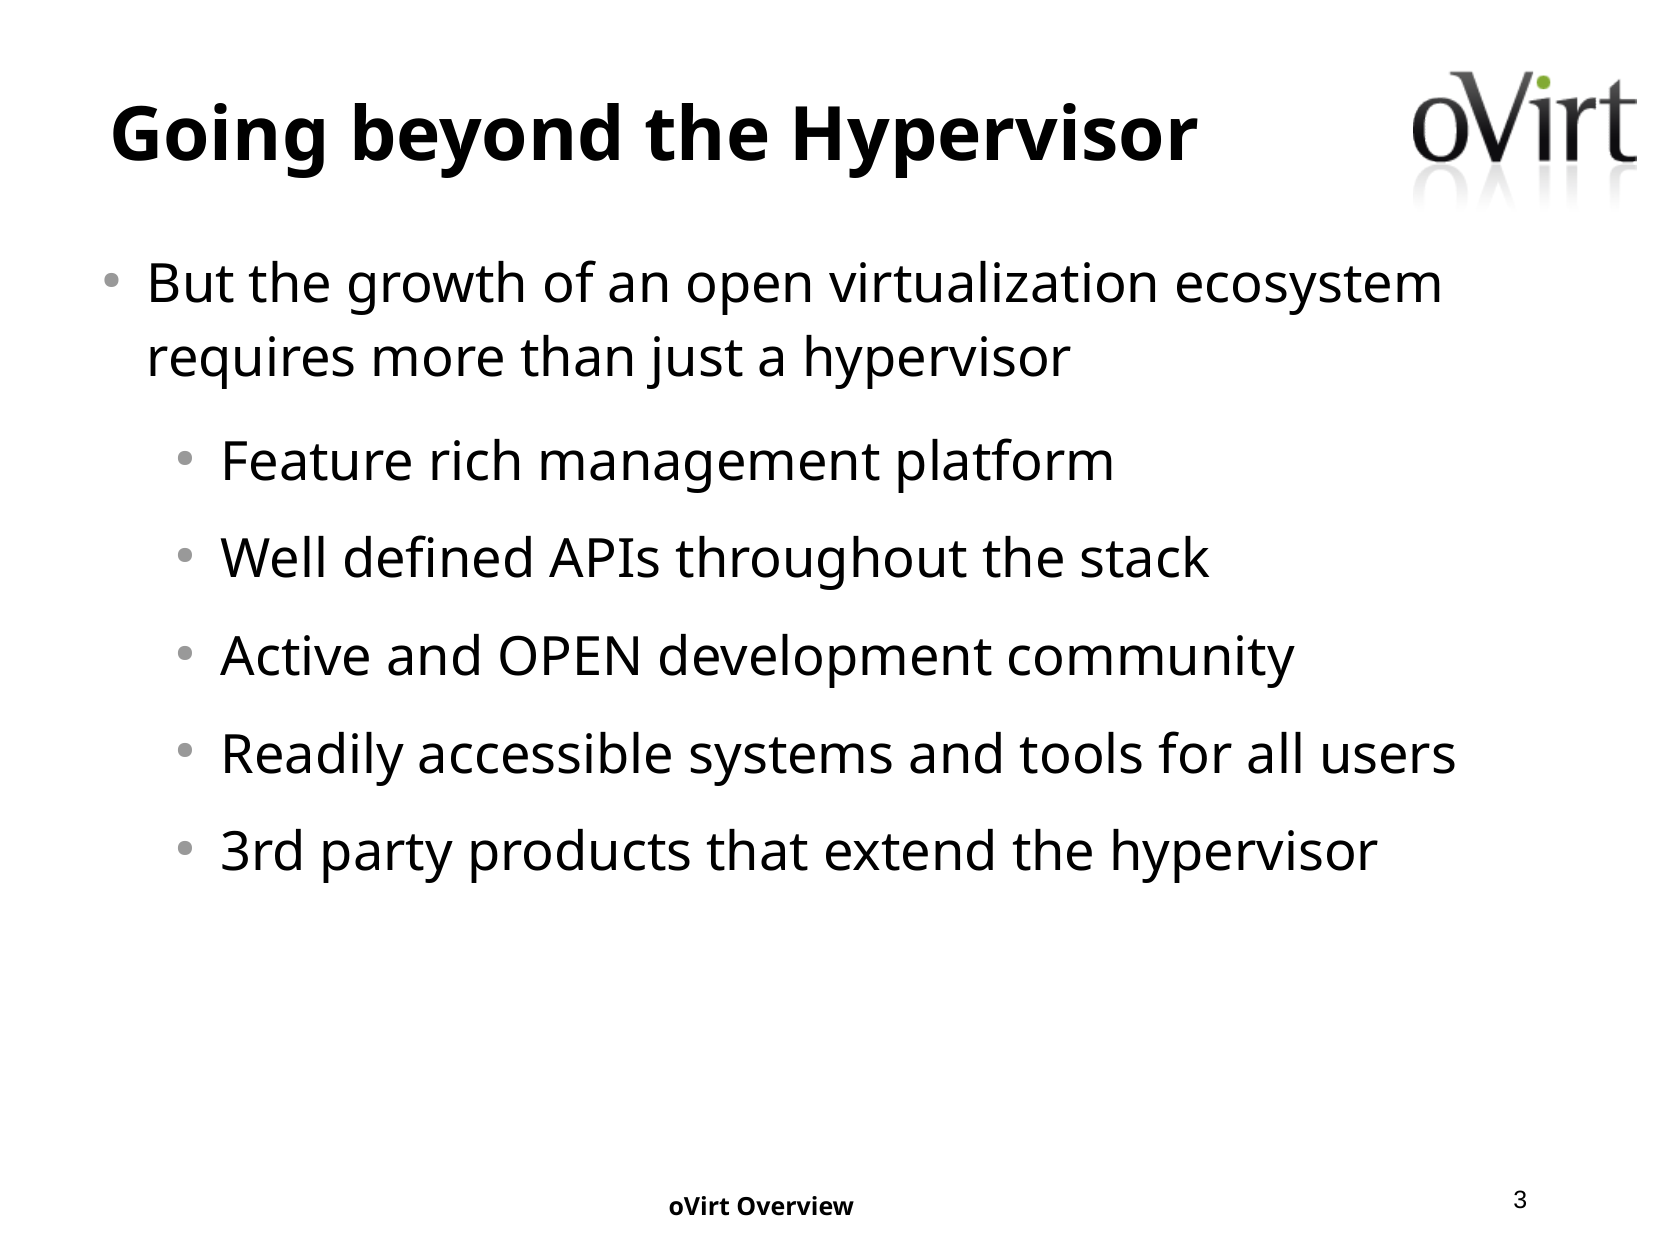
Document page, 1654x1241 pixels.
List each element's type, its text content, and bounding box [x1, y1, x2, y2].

title Going beyond the Hypervisor [82, 37, 1303, 226]
picture [1413, 63, 1637, 212]
list But the growth of an open virtualization ecosystem requires more than just a hypervisor Feature rich management platform Well defined APIs throughout the stack Active and OPEN development community Readily accessible systems and tools for all users 3rd party products that extend the hypervisor [86, 244, 1576, 1039]
